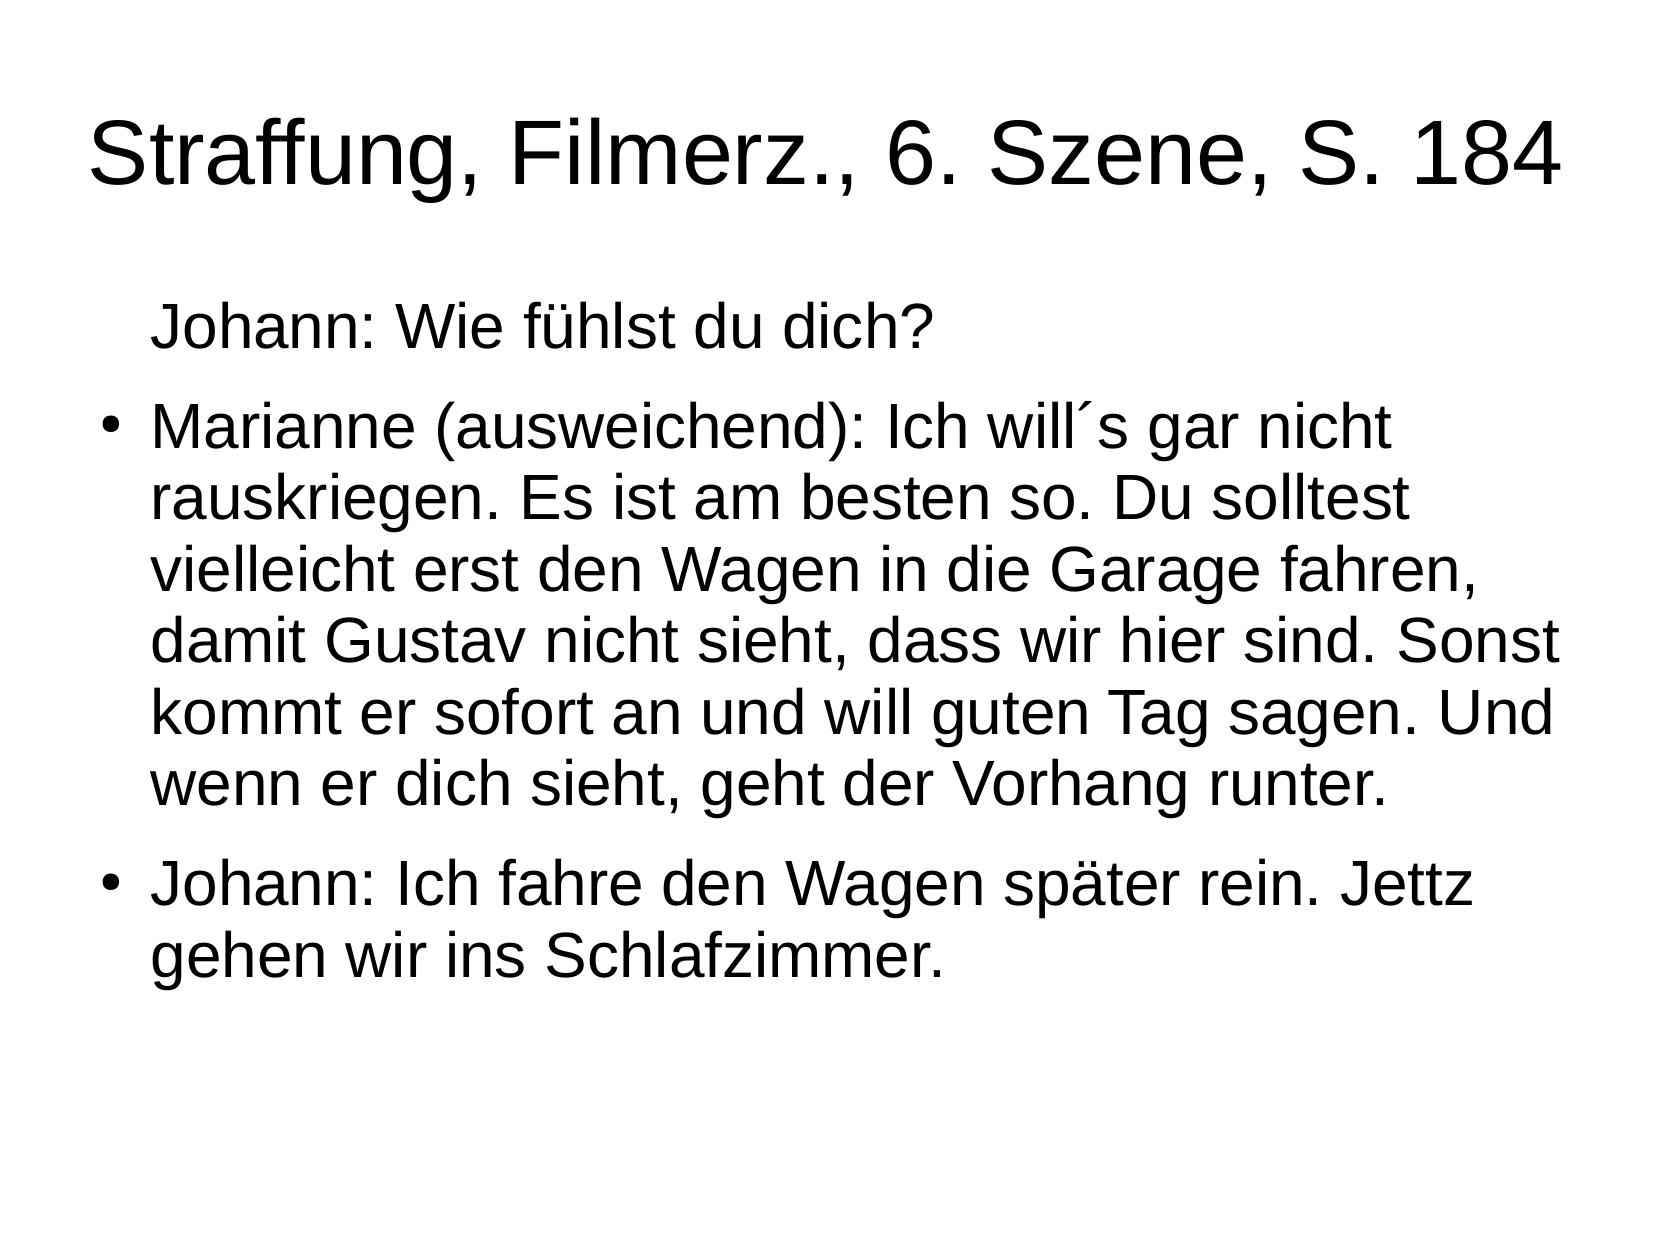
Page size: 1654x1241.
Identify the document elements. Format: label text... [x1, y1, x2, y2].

list Johann: Wie fühlst du dich? Marianne (ausweichend): Ich will´s gar nicht rauskriegen. Es ist am besten so. Du solltest vielleicht erst den Wagen in die Garage fahren, damit Gustav nicht sieht, dass wir hier sind. Sonst kommt er sofort an und will guten Tag sagen. Und wenn er dich sieht, geht der Vorhang runter. Johann: Ich fahre den Wagen später rein. Jettz gehen wir ins Schlafzimmer. [82, 290, 1571, 1010]
title Straffung, Filmerz., 6. Szene, S. 184 [82, 49, 1571, 257]
